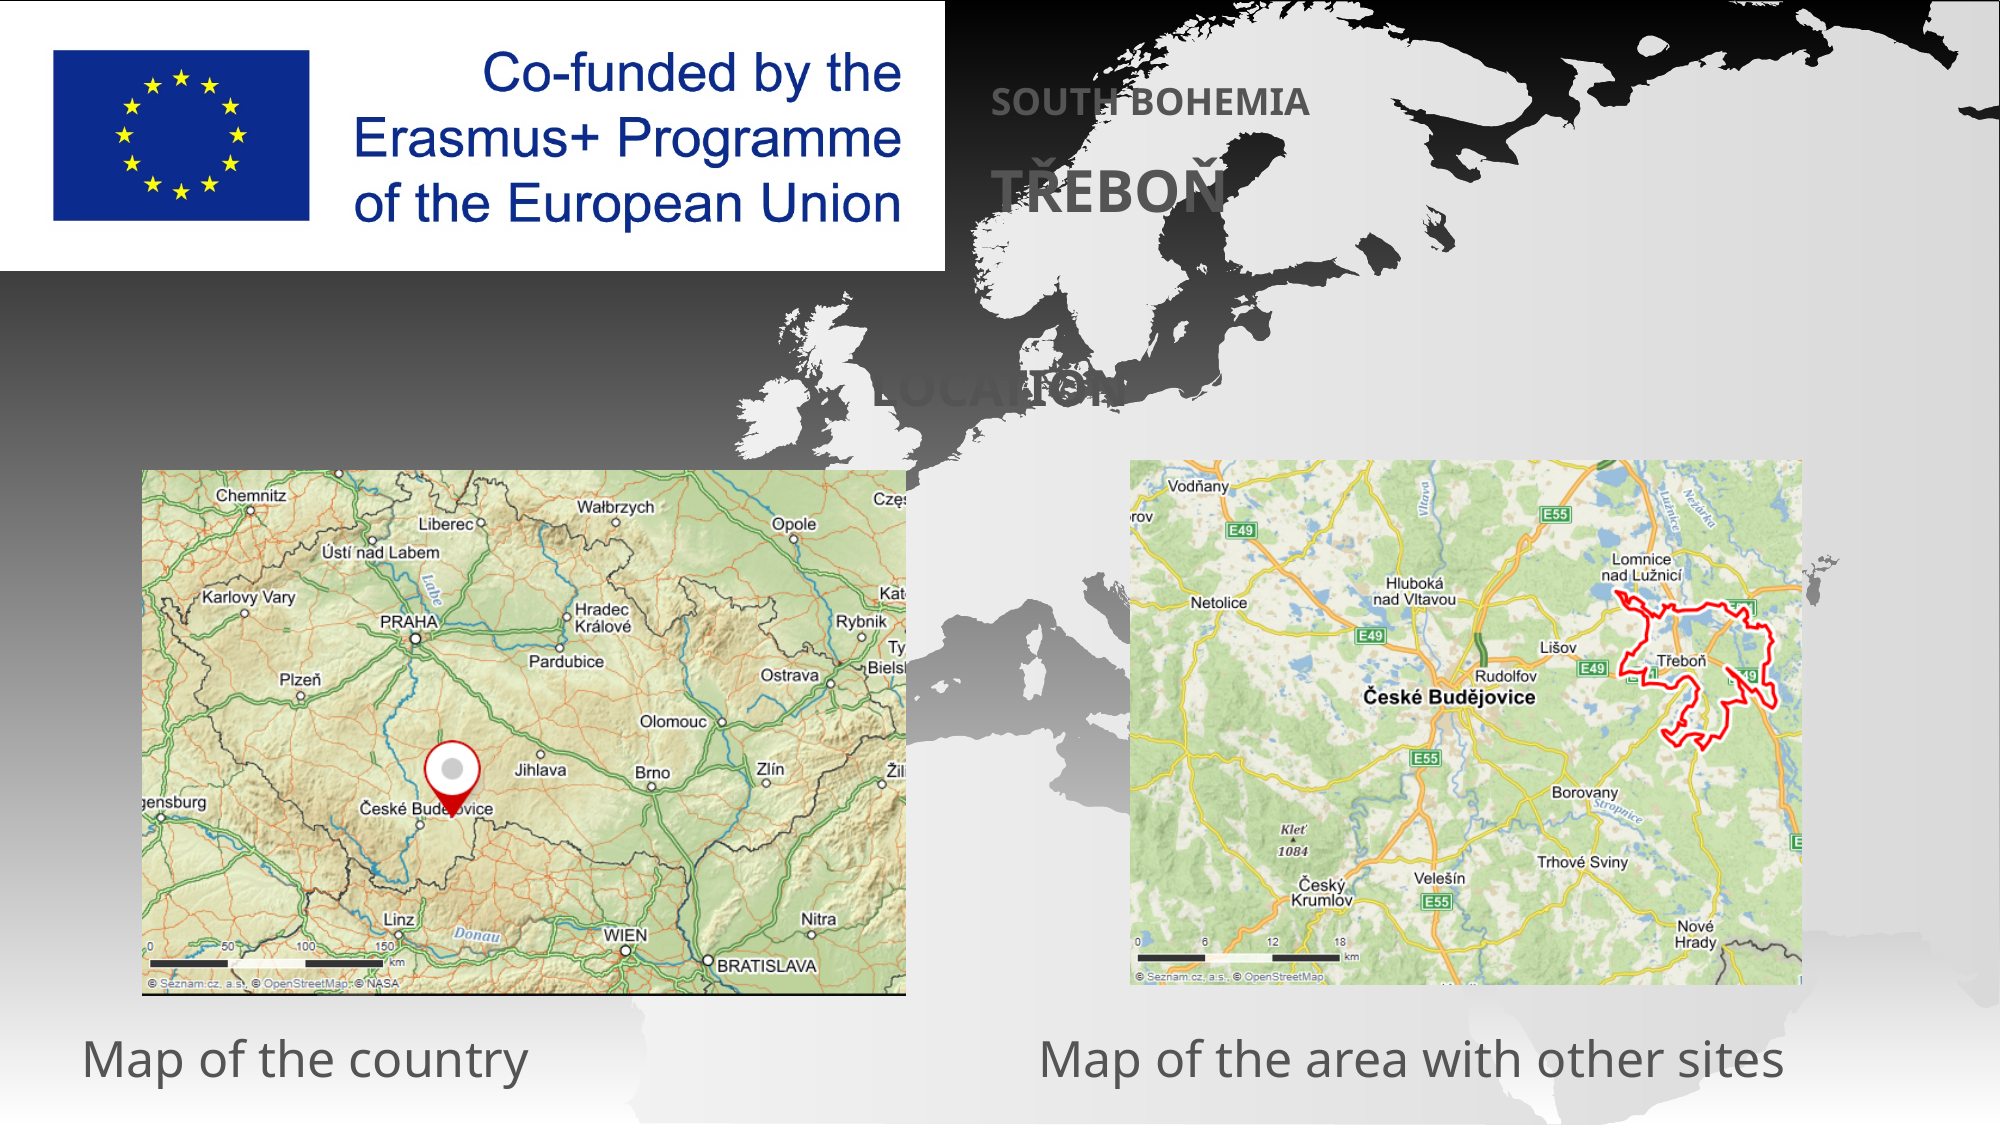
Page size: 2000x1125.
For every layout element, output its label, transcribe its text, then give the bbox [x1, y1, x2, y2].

picture [142, 471, 906, 996]
picture [1130, 460, 1802, 985]
text_box Map of the country [66, 1020, 906, 1125]
picture [0, 1, 945, 271]
text_box LOCATION [54, 349, 1945, 457]
text_box Map of the area with other sites [1023, 1020, 1933, 1125]
text_box SOUTH BOHEMIA TŘEBOŇ [976, 68, 1945, 237]
